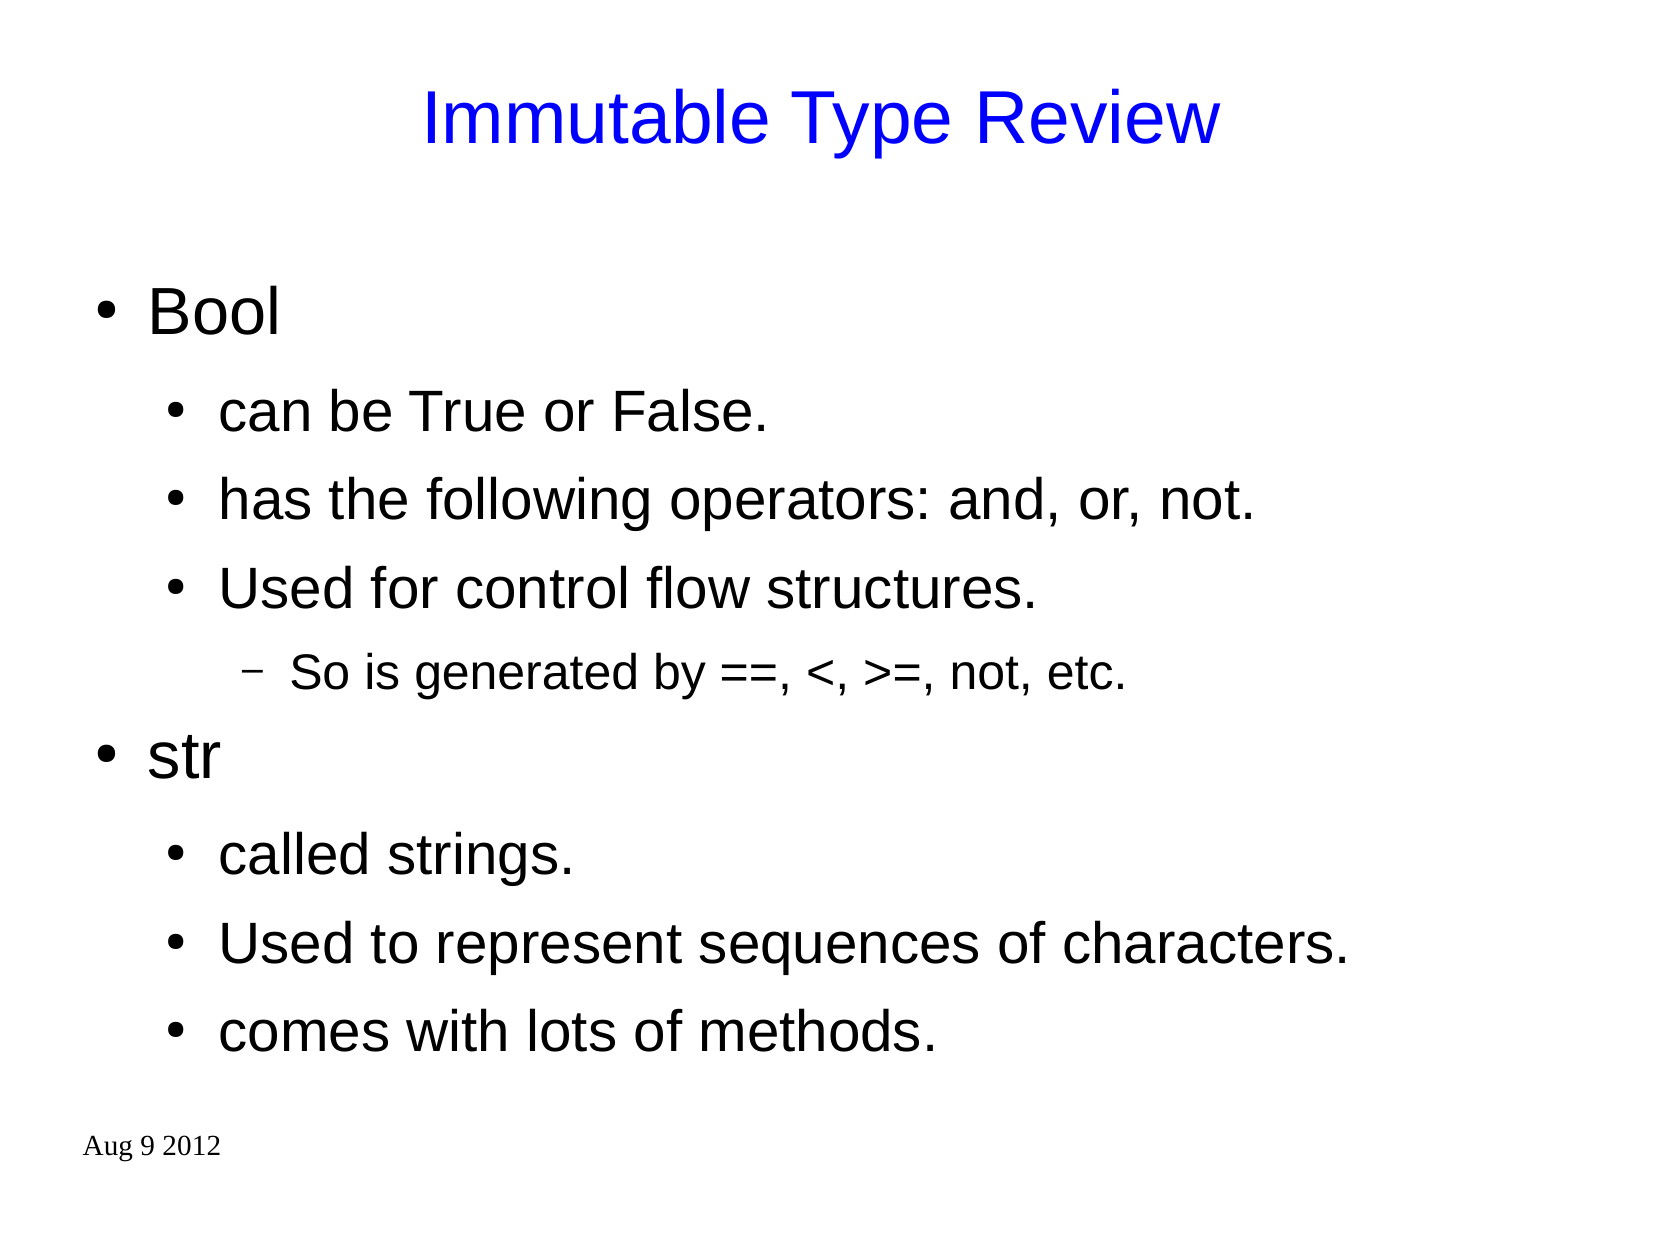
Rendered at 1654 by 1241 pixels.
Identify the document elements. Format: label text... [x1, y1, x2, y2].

list Bool can be True or False. has the following operators: and, or, not. Used for control flow structures. So is generated by ==, <, >=, not, etc. str called strings. Used to represent sequences of characters. comes with lots of methods. [76, 274, 1565, 1093]
title Immutable Type Review [76, 58, 1565, 178]
